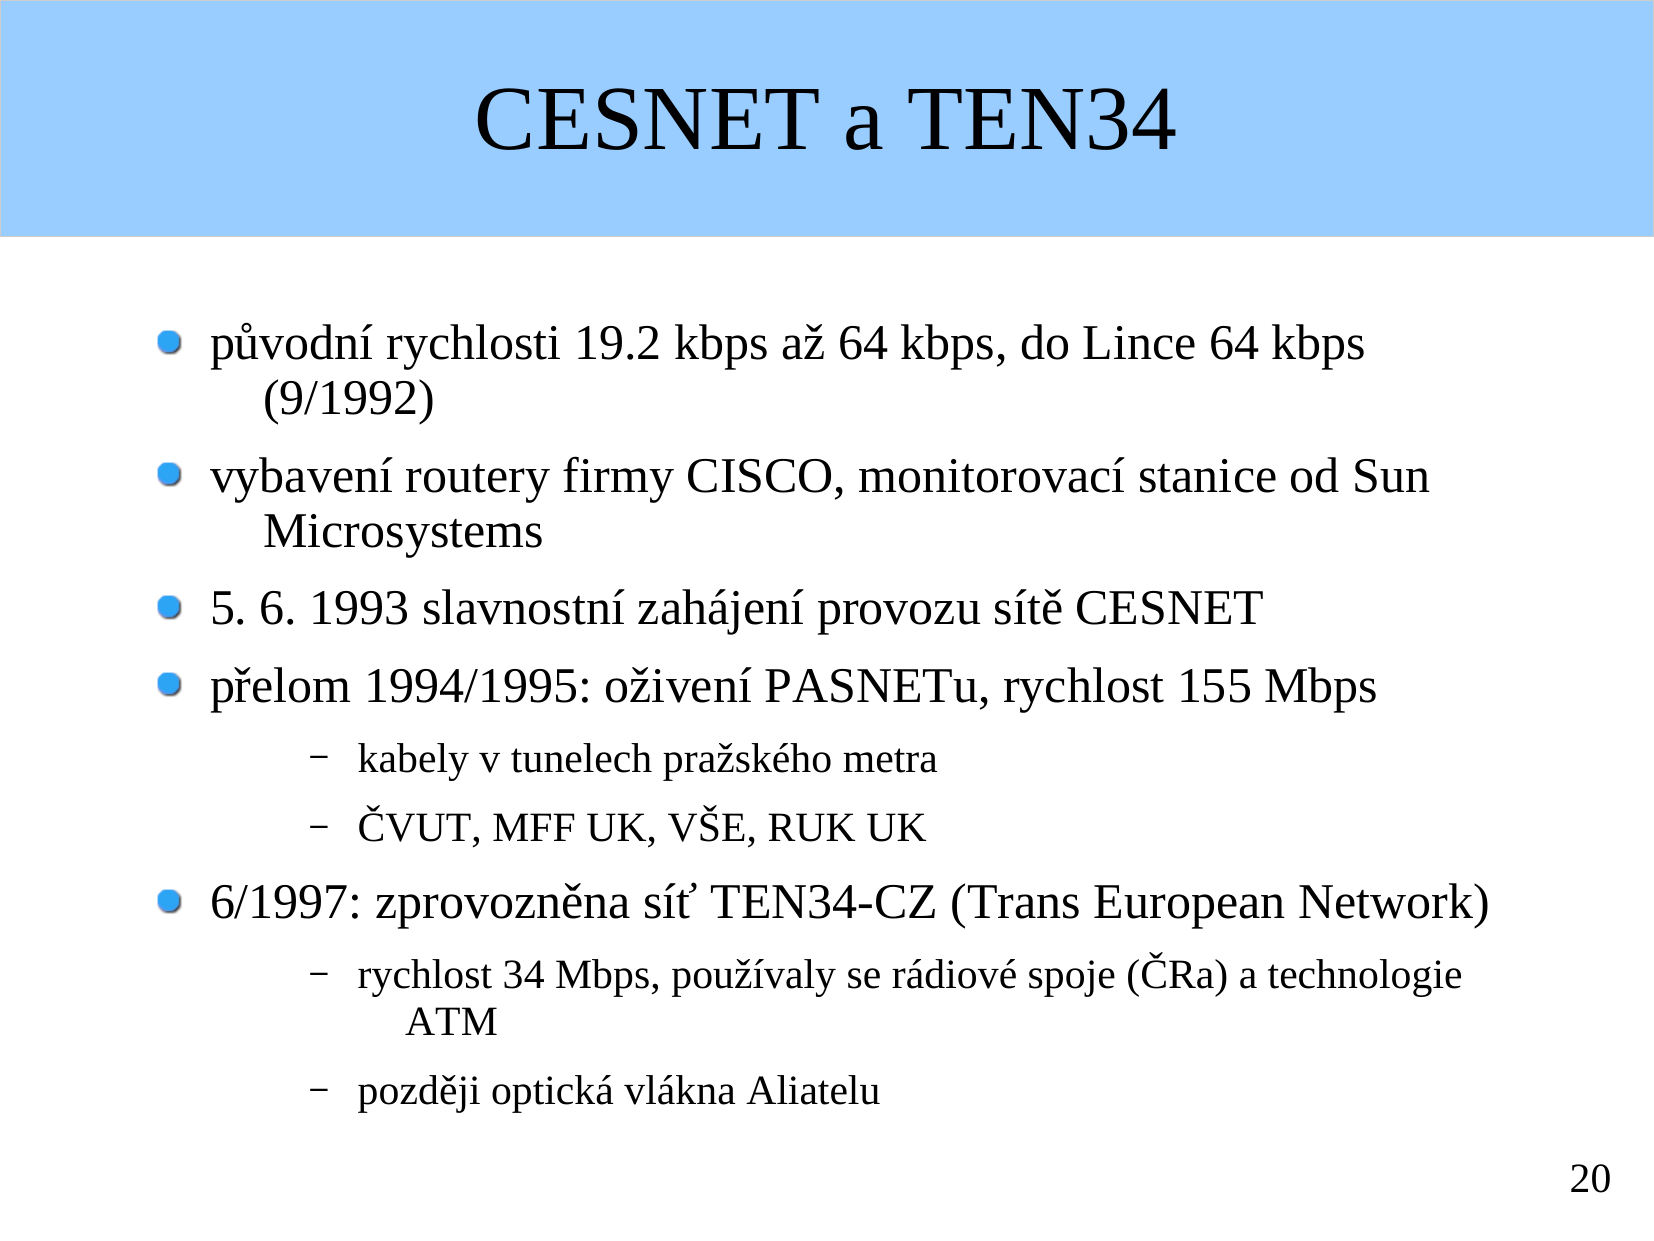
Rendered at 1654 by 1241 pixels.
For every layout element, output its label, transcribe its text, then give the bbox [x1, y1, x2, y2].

title CESNET a TEN34 [0, 0, 1654, 237]
list původní rychlosti 19.2 kbps až 64 kbps, do Lince 64 kbps (9/1992) vybavení routery firmy CISCO, monitorovací stanice od Sun Microsystems 5. 6. 1993 slavnostní zahájení provozu sítě CESNET přelom 1994/1995: oživení PASNETu, rychlost 155 Mbps kabely v tunelech pražského metra ČVUT, MFF UK, VŠE, RUK UK 6/1997: zprovozněna síť TEN34-CZ (Trans European Network) rychlost 34 Mbps, používaly se rádiové spoje (ČRa) a technologie ATM později optická vlákna Aliatelu [121, 315, 1534, 1210]
